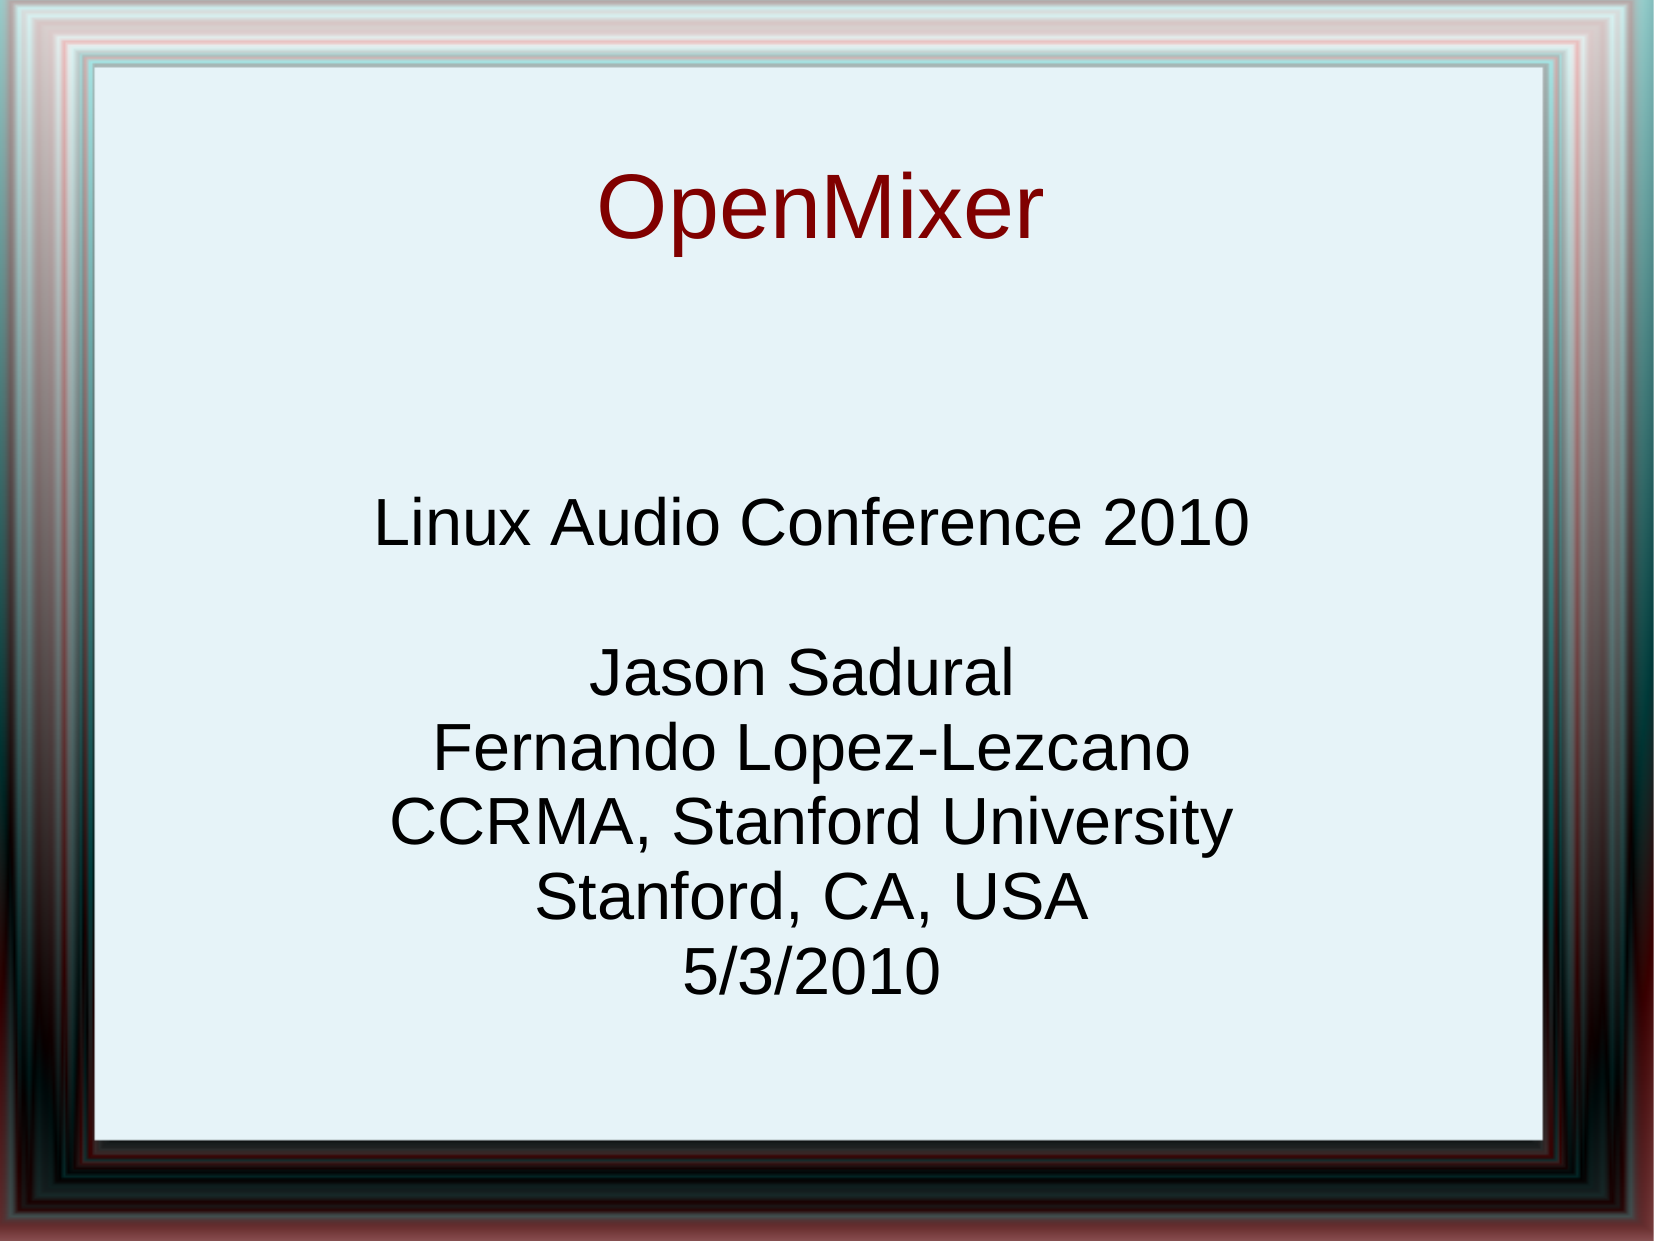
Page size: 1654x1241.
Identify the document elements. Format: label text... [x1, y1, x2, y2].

title OpenMixer [112, 144, 1530, 372]
picture [0, 0, 1654, 1241]
subtitle Linux Audio Conference 2010 Jason Sadural Fernando Lopez-Lezcano CCRMA, Stanford University Stanford, CA, USA 5/3/2010 [118, 332, 1506, 1162]
